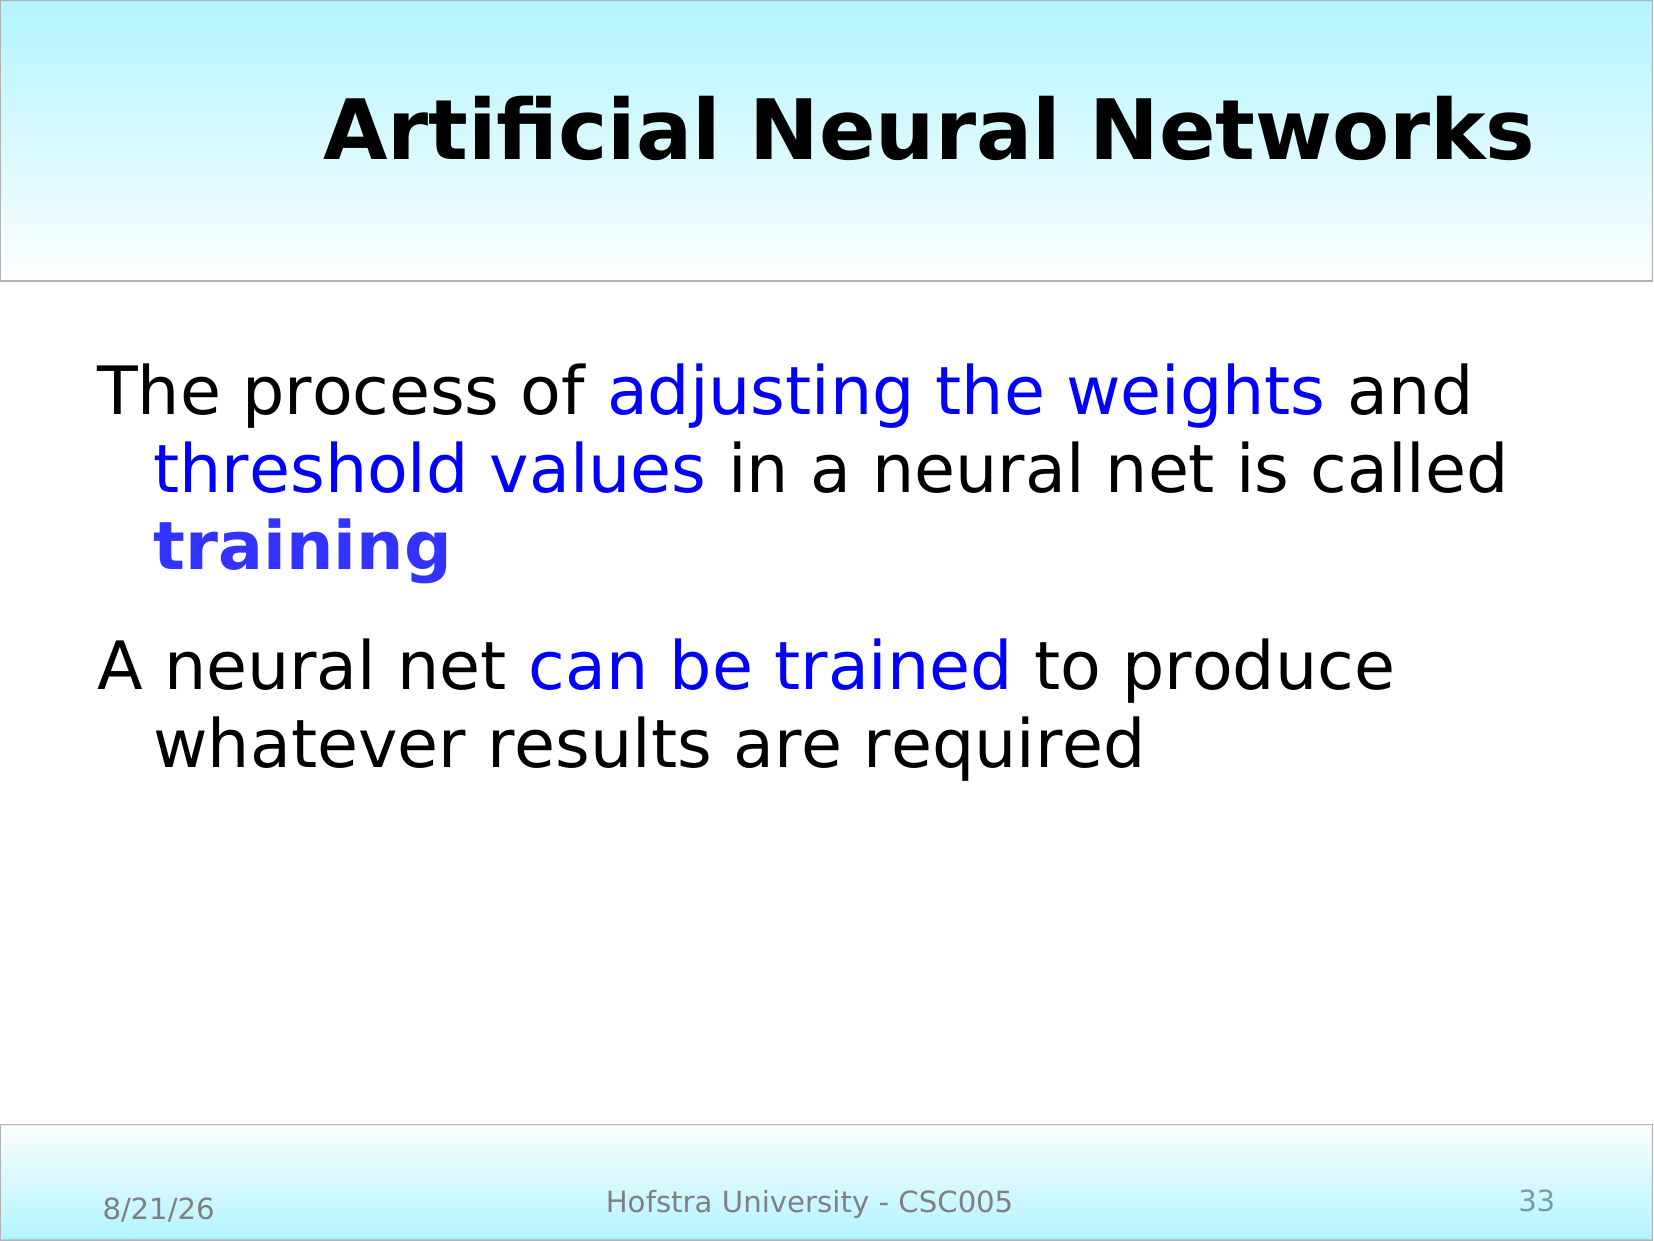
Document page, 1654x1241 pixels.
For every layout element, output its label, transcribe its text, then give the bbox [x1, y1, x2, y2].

title Artificial Neural Networks [247, 12, 1612, 250]
list The process of adjusting the weights and threshold values in a neural net is called training A neural net can be trained to produce whatever results are required [82, 344, 1571, 923]
